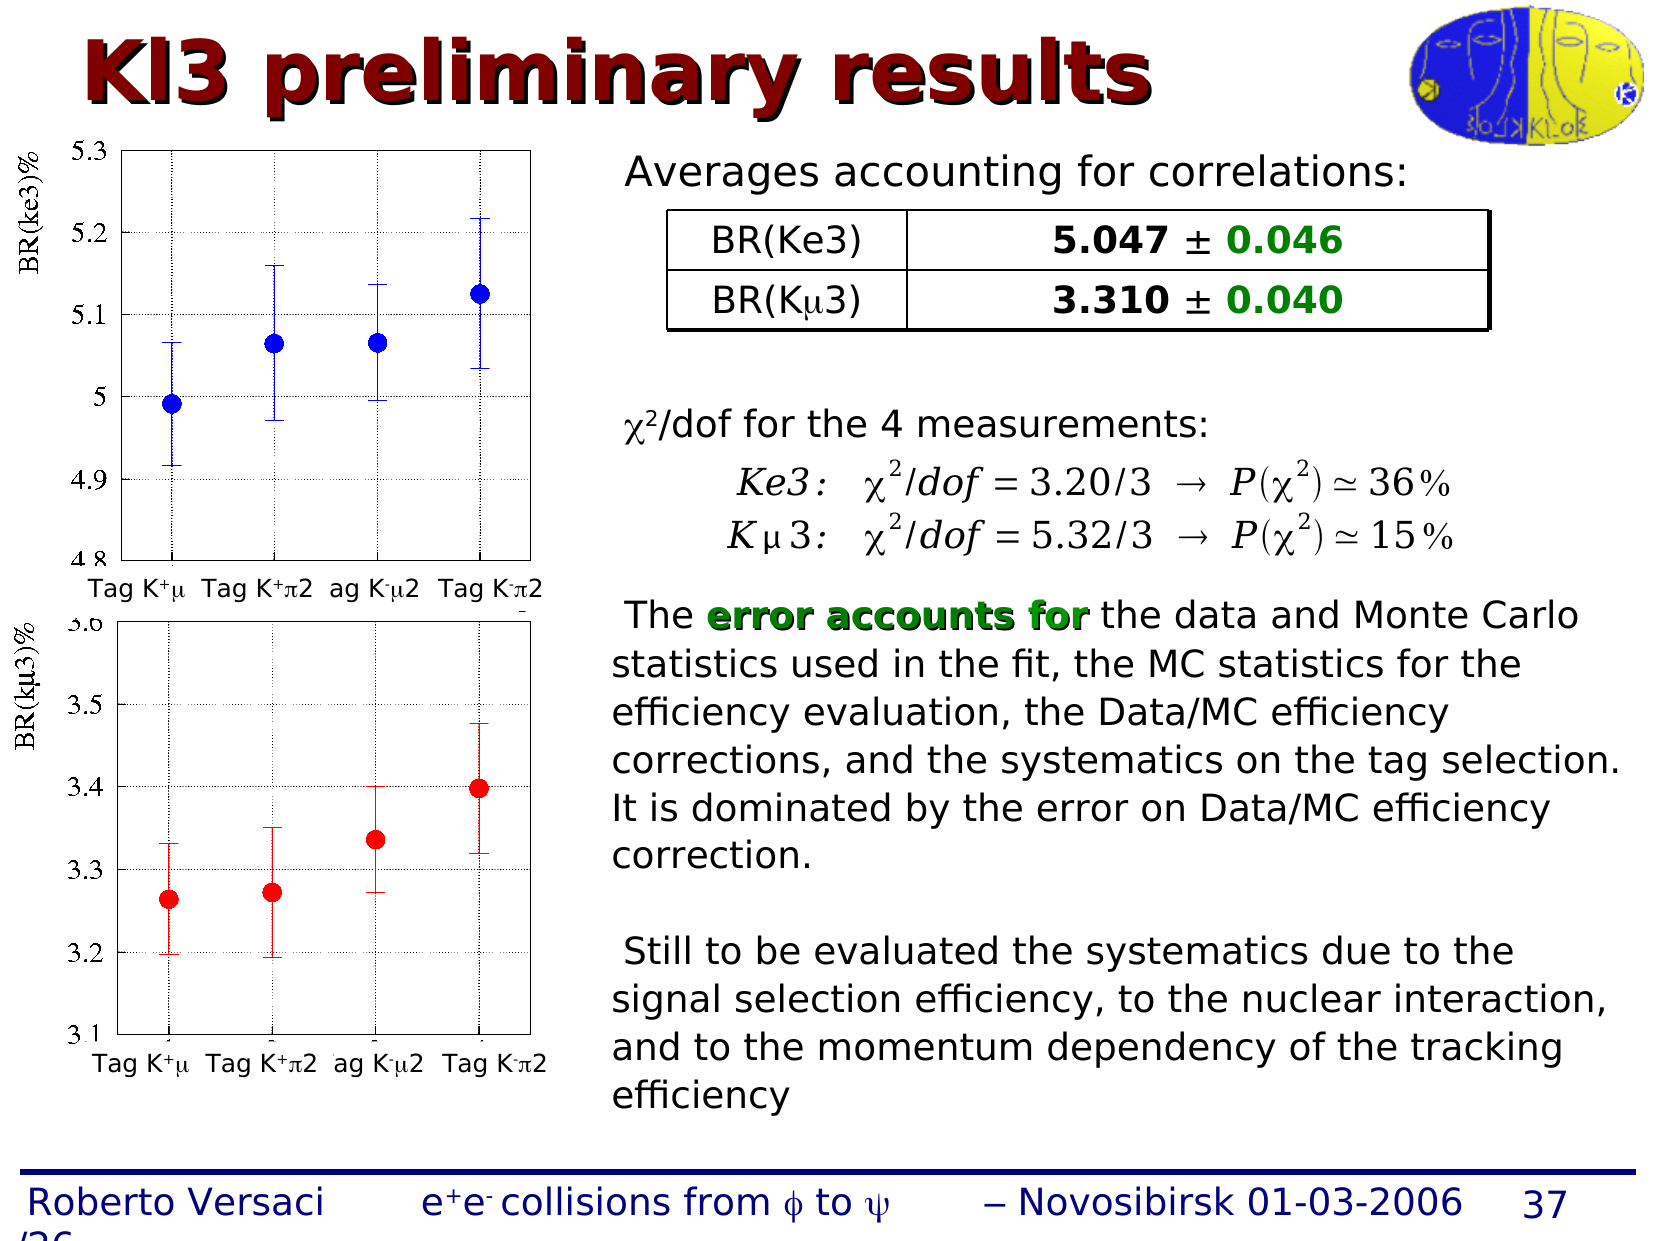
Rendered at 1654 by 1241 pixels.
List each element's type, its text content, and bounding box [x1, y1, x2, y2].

text_box BR(K3) [668, 271, 906, 328]
text_box Tag K-2 [334, 1041, 440, 1087]
text_box 5.047  0.046 [908, 211, 1487, 269]
text_box BR(Ke3) [668, 211, 906, 269]
text_box 2/dof for the 4 measurements: The error accounts for the data and Monte Carlo statistics used in the fit, the MC statistics for the efficiency evaluation, the Data/MC efficiency corrections, and the systematics on the tag selection. It is dominated by the error on Data/MC efficiency correction. Still to be evaluated the systematics due to the signal selection efficiency, to the nuclear interaction, and to the momentum dependency of the tracking efficiency [596, 391, 1648, 1125]
text_box Kl3 preliminary results [65, 16, 1168, 128]
picture [1398, 0, 1654, 151]
chart [721, 456, 1461, 561]
text_box Tag K+2 [77, 1041, 190, 1087]
text_box Tag K+2 [73, 566, 186, 611]
text_box Tag K-2 [436, 566, 559, 611]
text_box Averages accounting for correlations: [596, 140, 1506, 205]
text_box 3.310  0.040 [908, 271, 1487, 328]
text_box Tag K-2 [440, 1041, 564, 1087]
text_box Tag K+2 [190, 1041, 334, 1087]
text_box Tag K-2 [330, 566, 436, 611]
picture [7, 130, 544, 1092]
text_box Tag K+2 [186, 566, 330, 611]
